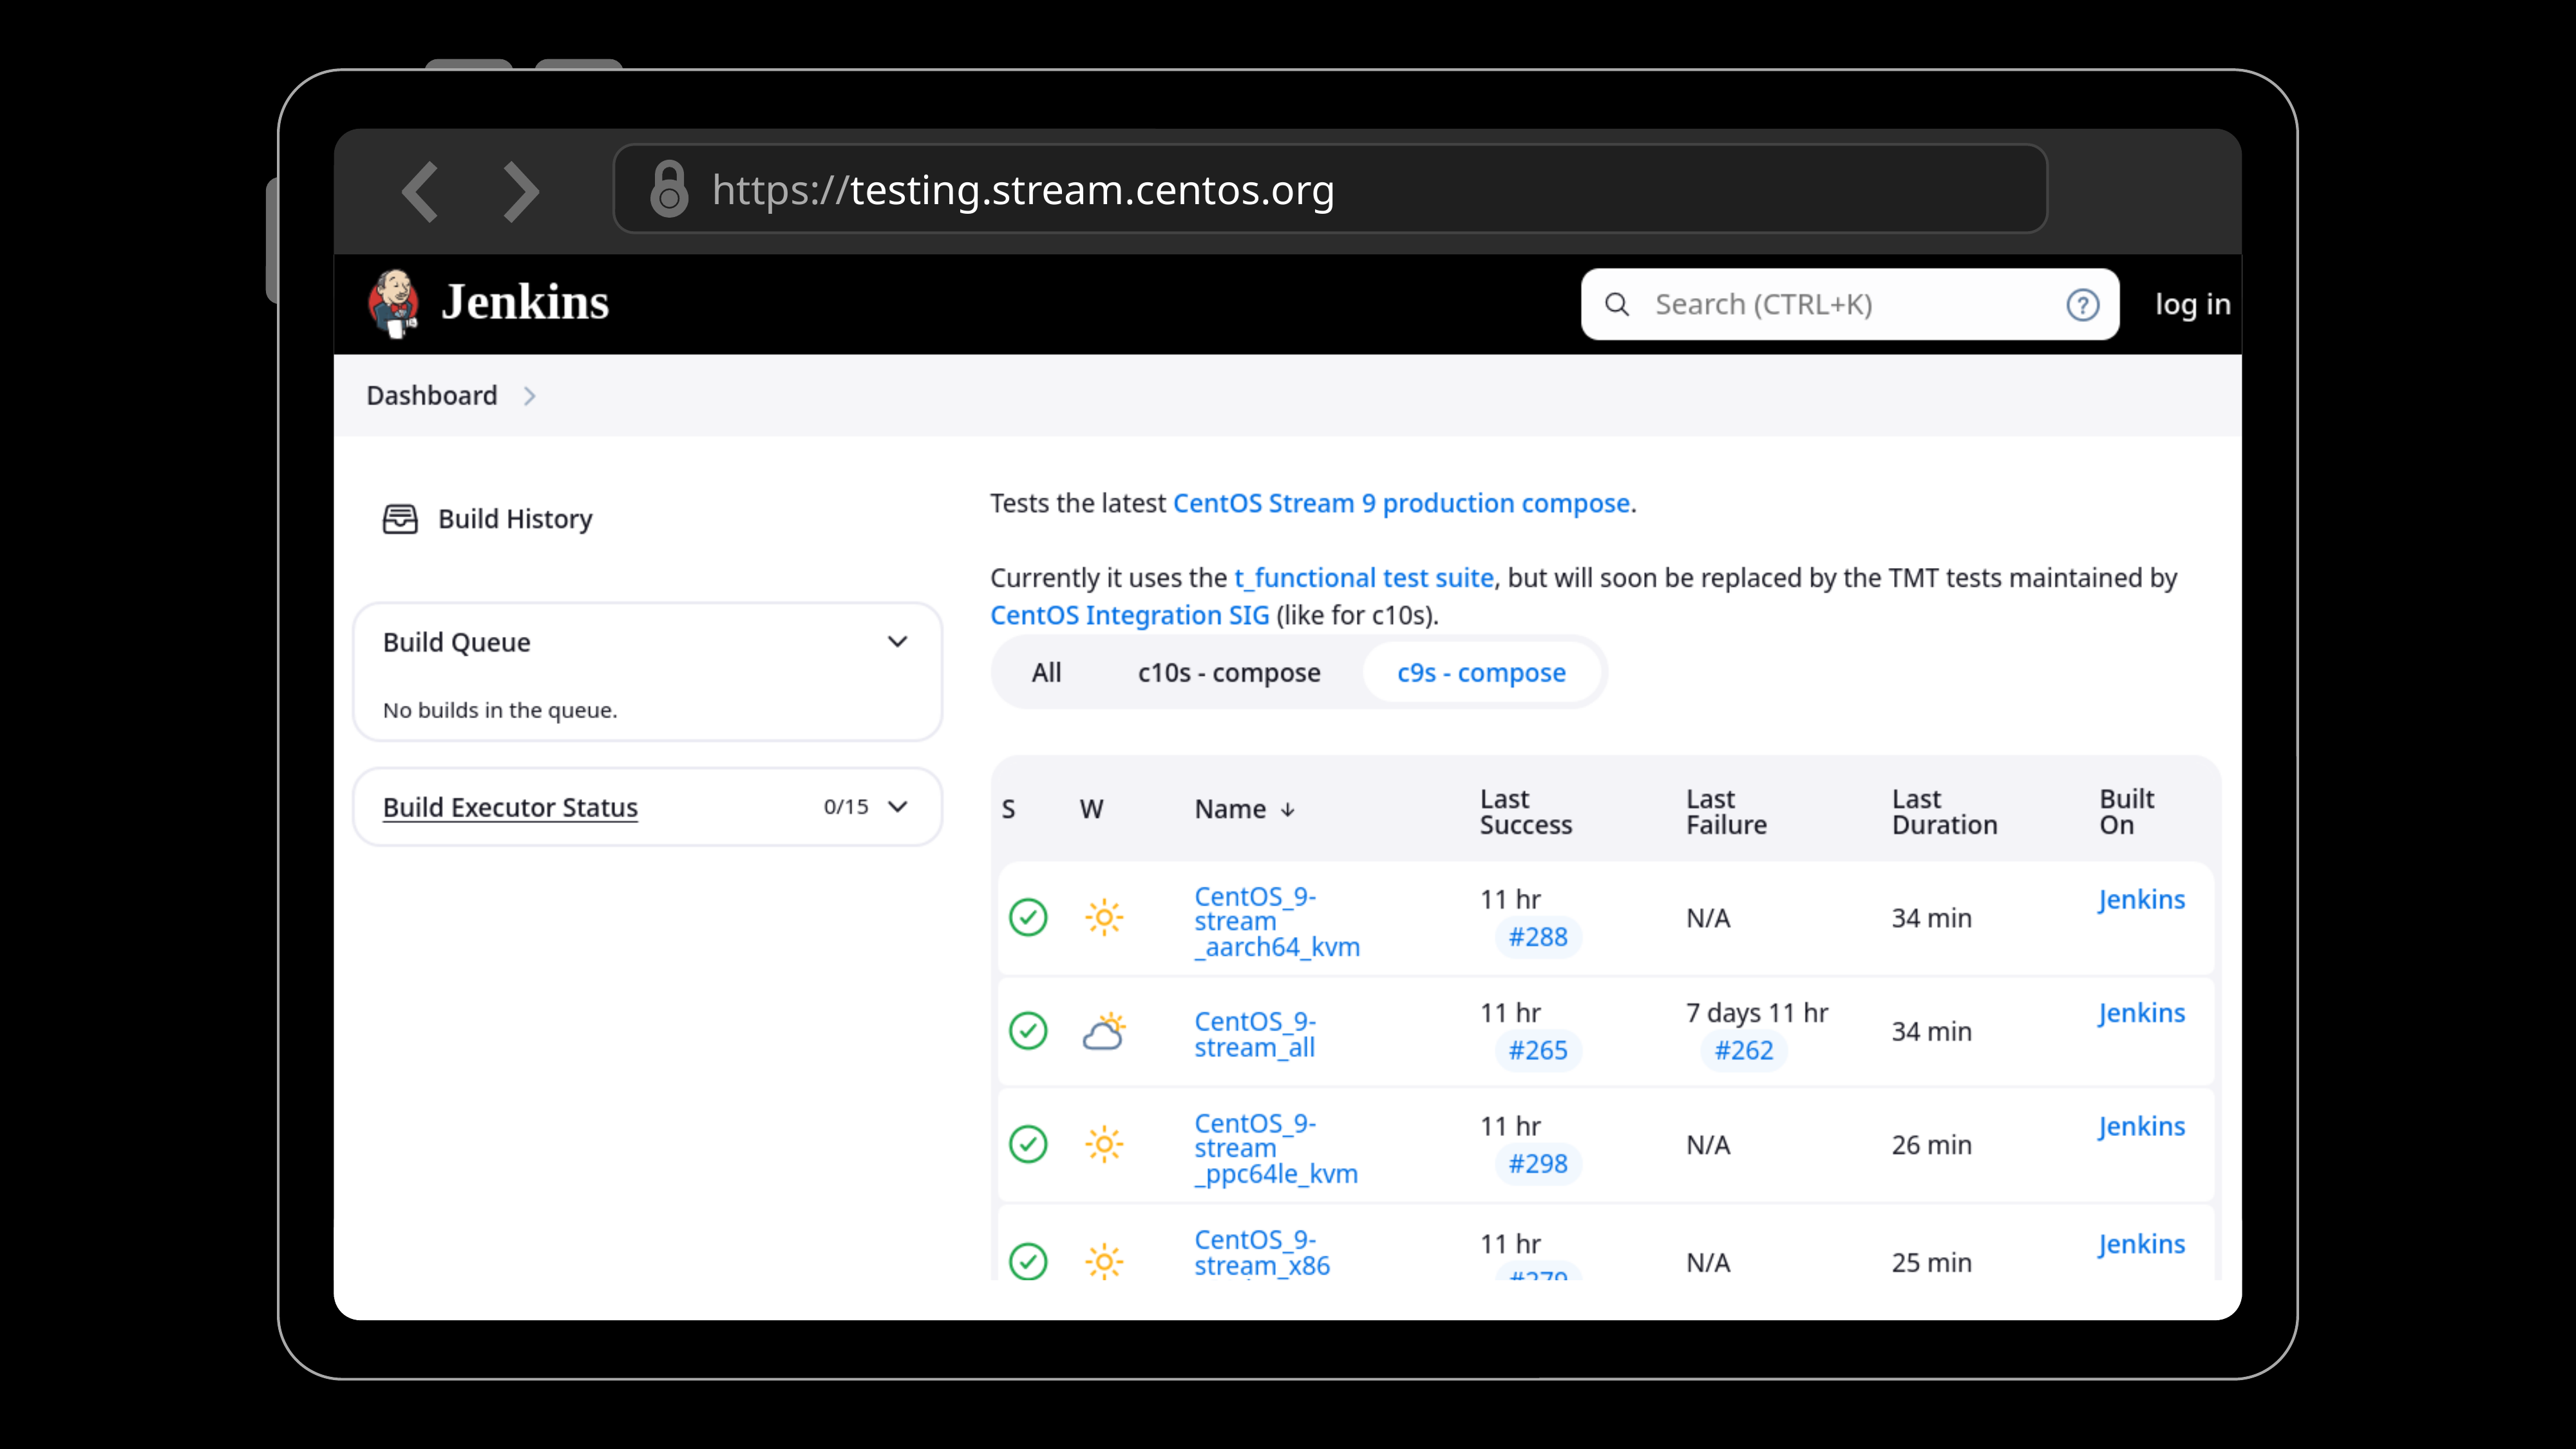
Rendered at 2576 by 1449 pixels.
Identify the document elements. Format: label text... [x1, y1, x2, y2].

picture [334, 254, 2242, 1280]
text_box [265, 59, 2298, 1379]
text_box https://testing.stream.centos.org [706, 158, 1401, 218]
